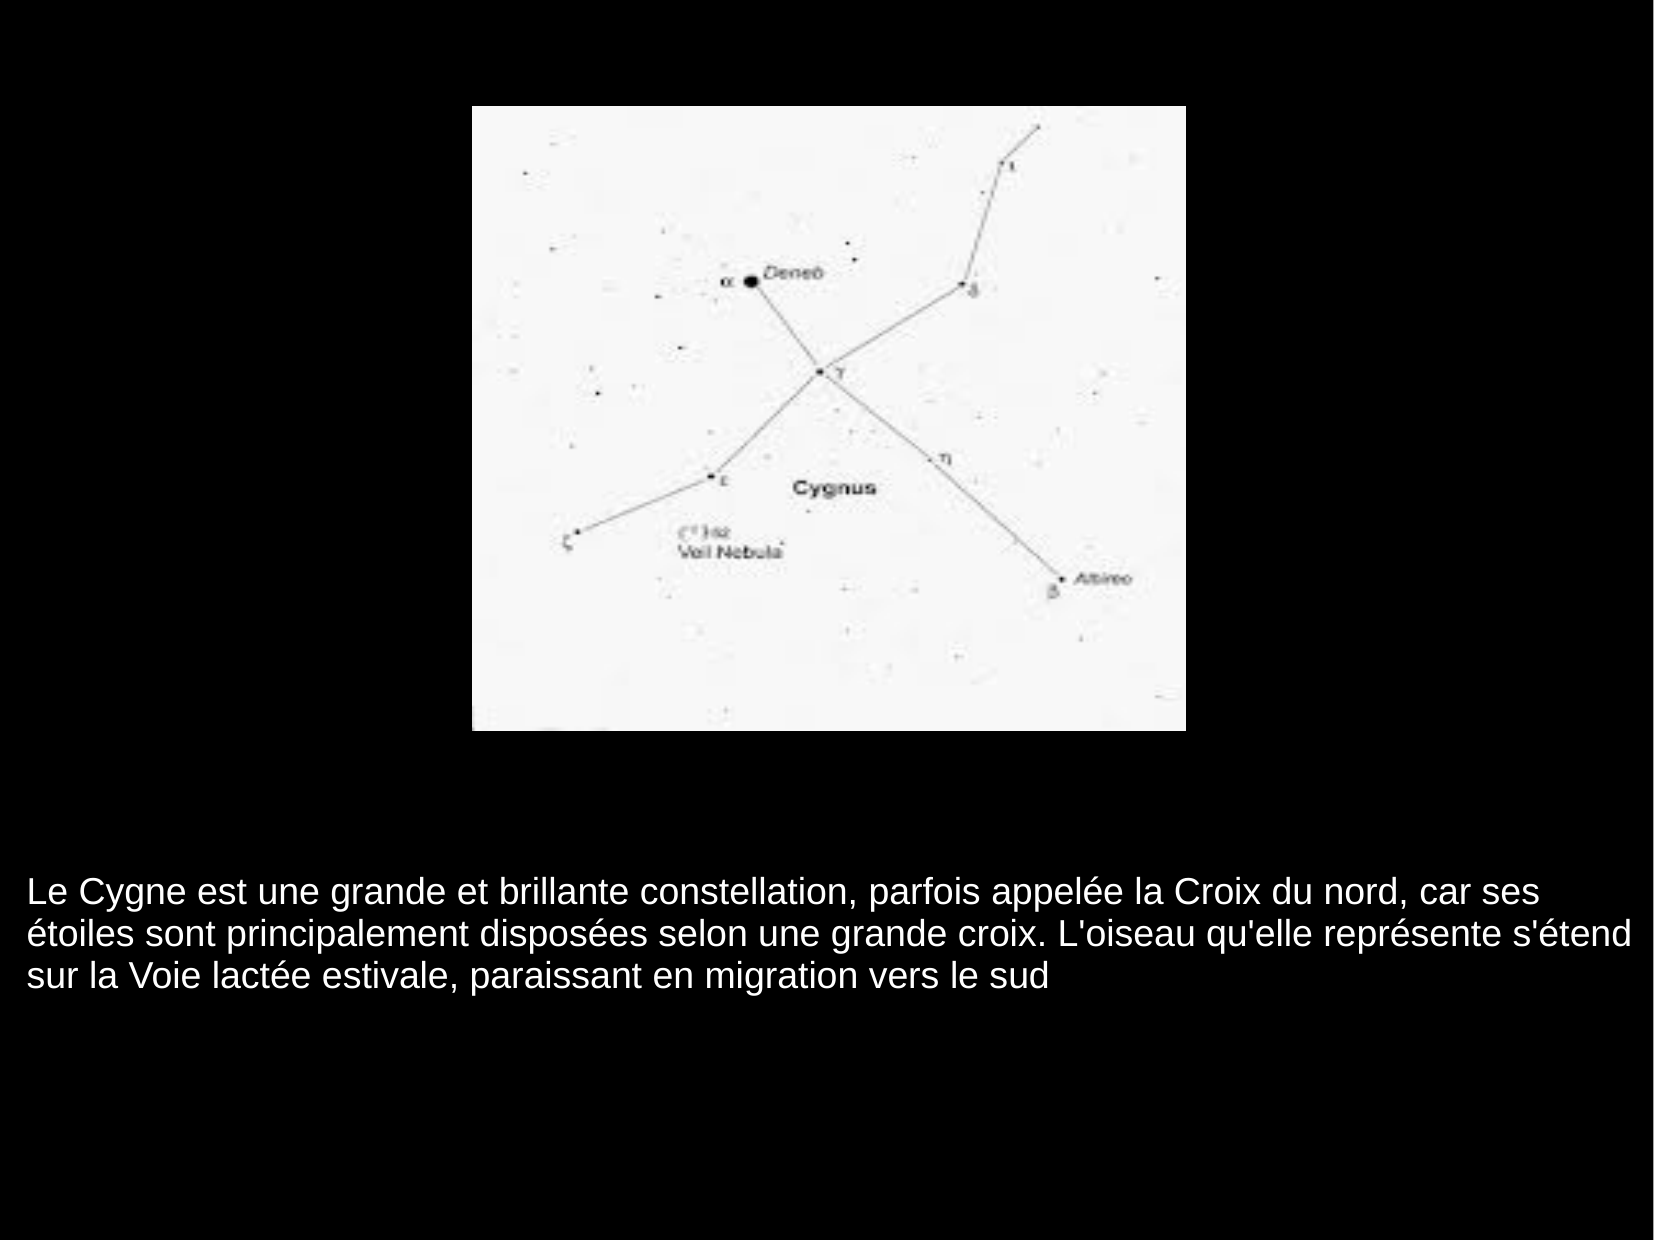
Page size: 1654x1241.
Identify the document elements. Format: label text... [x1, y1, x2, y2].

picture [472, 106, 1186, 731]
text_box Le Cygne est une grande et brillante constellation, parfois appelée la Croix du nord, car ses étoiles sont principalement disposées selon une grande croix. L'oiseau qu'elle représente s'étend sur la Voie lactée estivale, paraissant en migration vers le sud [11, 862, 1654, 1004]
